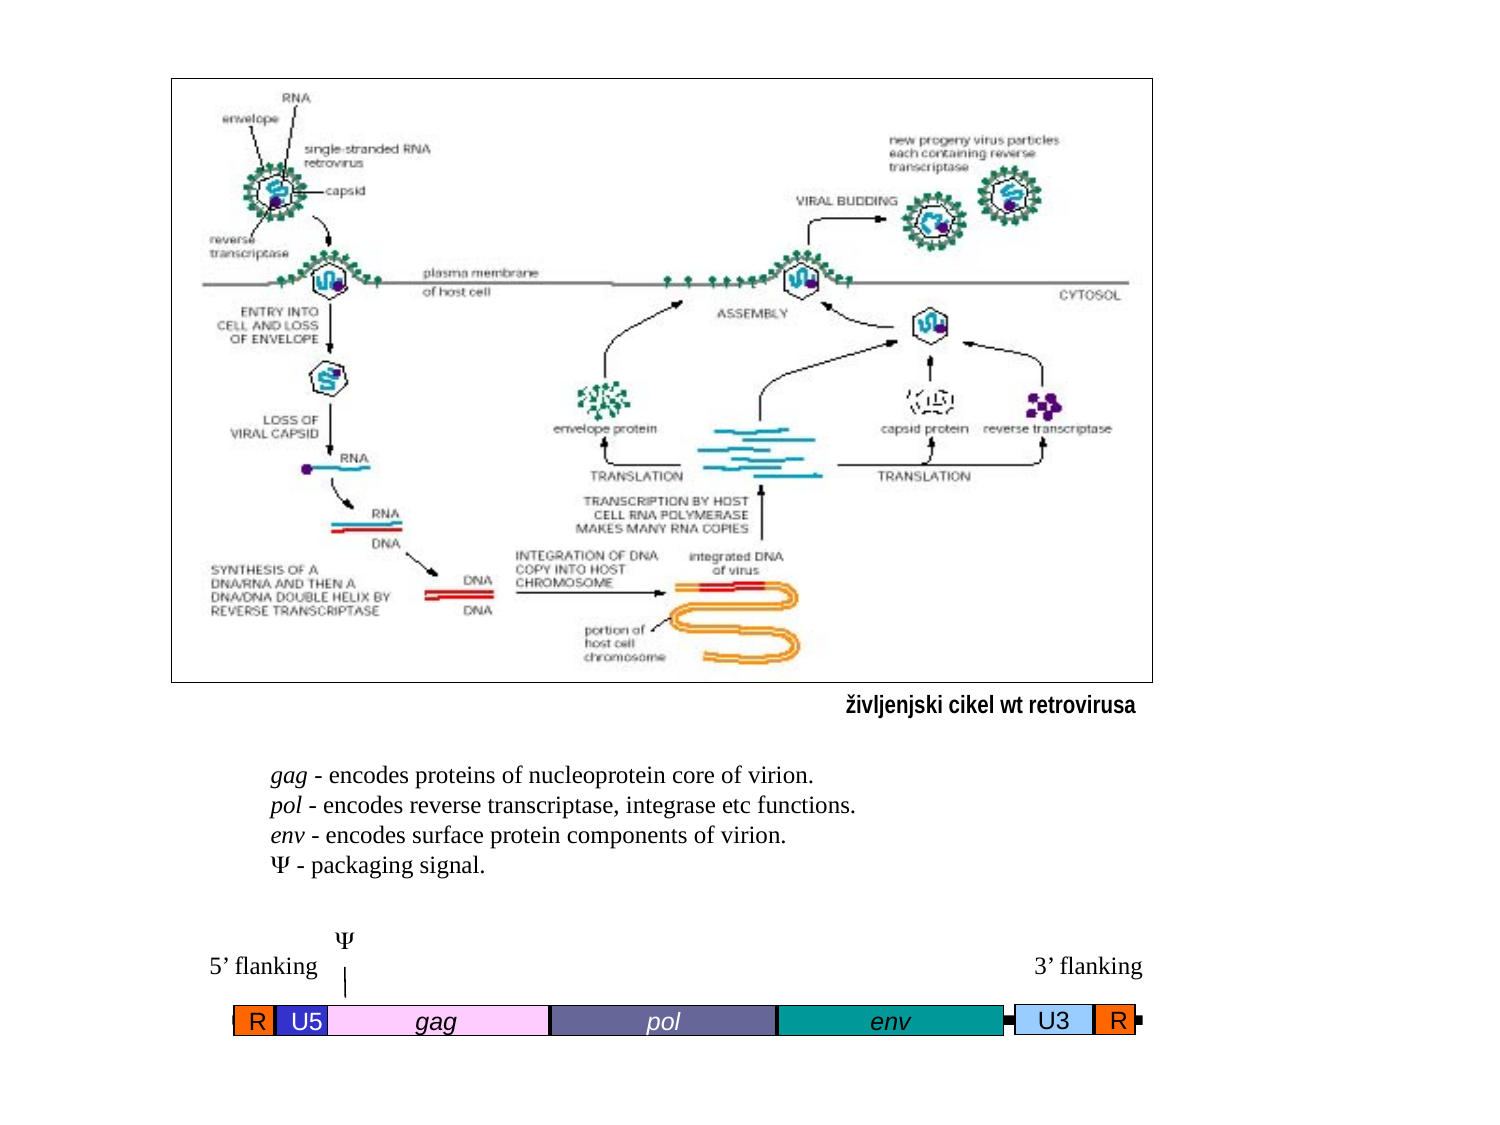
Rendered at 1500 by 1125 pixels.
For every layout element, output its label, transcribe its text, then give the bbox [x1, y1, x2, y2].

text_box 3’ flanking [1019, 941, 1192, 987]
text_box  [319, 916, 370, 962]
text_box U3 [1014, 1004, 1093, 1035]
text_box gag - encodes proteins of nucleoprotein core of virion. pol - encodes reverse transcriptase, integrase etc functions. env - encodes surface protein components of virion.  - packaging signal. [255, 751, 872, 887]
text_box U5 [276, 1005, 328, 1036]
text_box življenjski cikel wt retrovirusa [749, 683, 1152, 726]
text_box gag [328, 1005, 550, 1036]
text_box pol [550, 1005, 777, 1036]
text_box R [234, 1005, 275, 1036]
picture [171, 78, 1152, 682]
text_box R [1095, 1004, 1136, 1035]
text_box env [778, 1005, 1004, 1036]
text_box 5’ flanking [194, 941, 358, 987]
